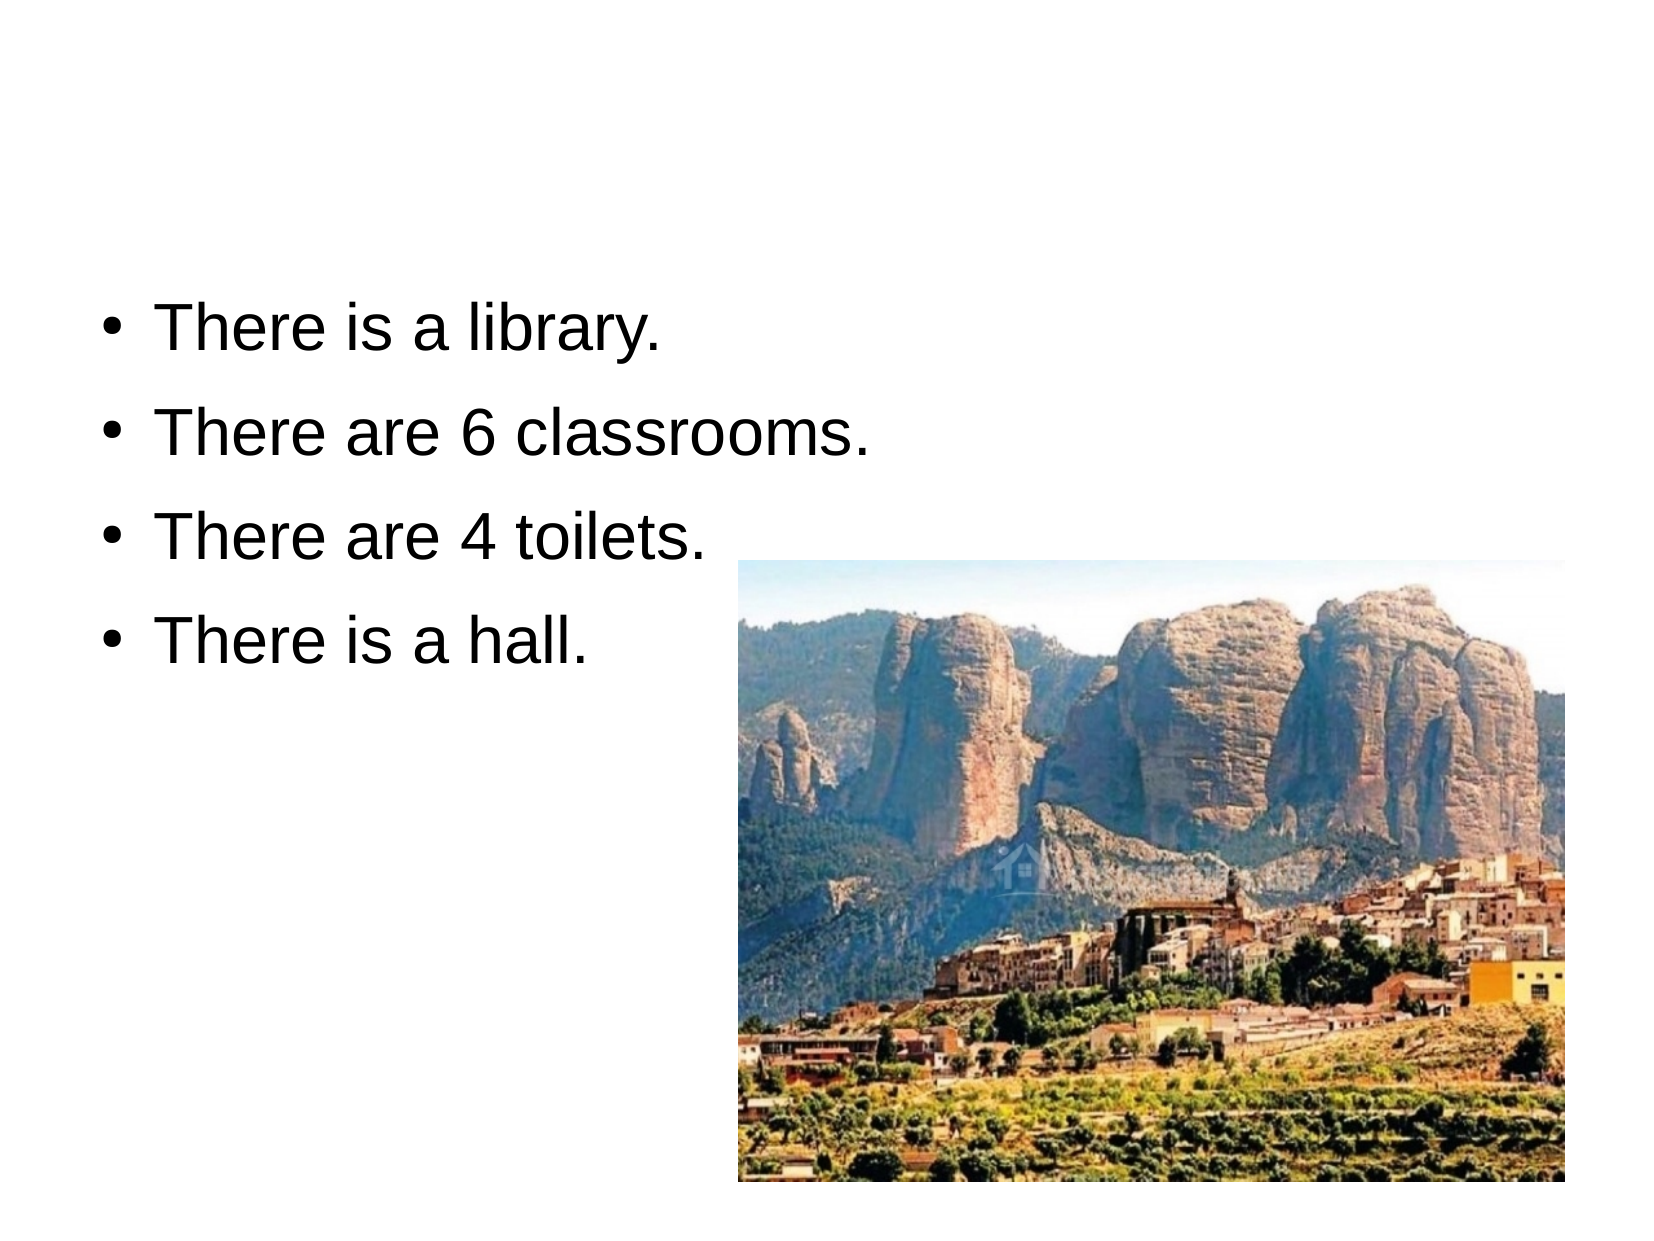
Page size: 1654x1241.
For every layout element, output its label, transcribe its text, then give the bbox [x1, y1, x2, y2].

list There is a library. There are 6 classrooms. There are 4 toilets. There is a hall. [82, 290, 1571, 1096]
picture [738, 560, 1565, 1182]
